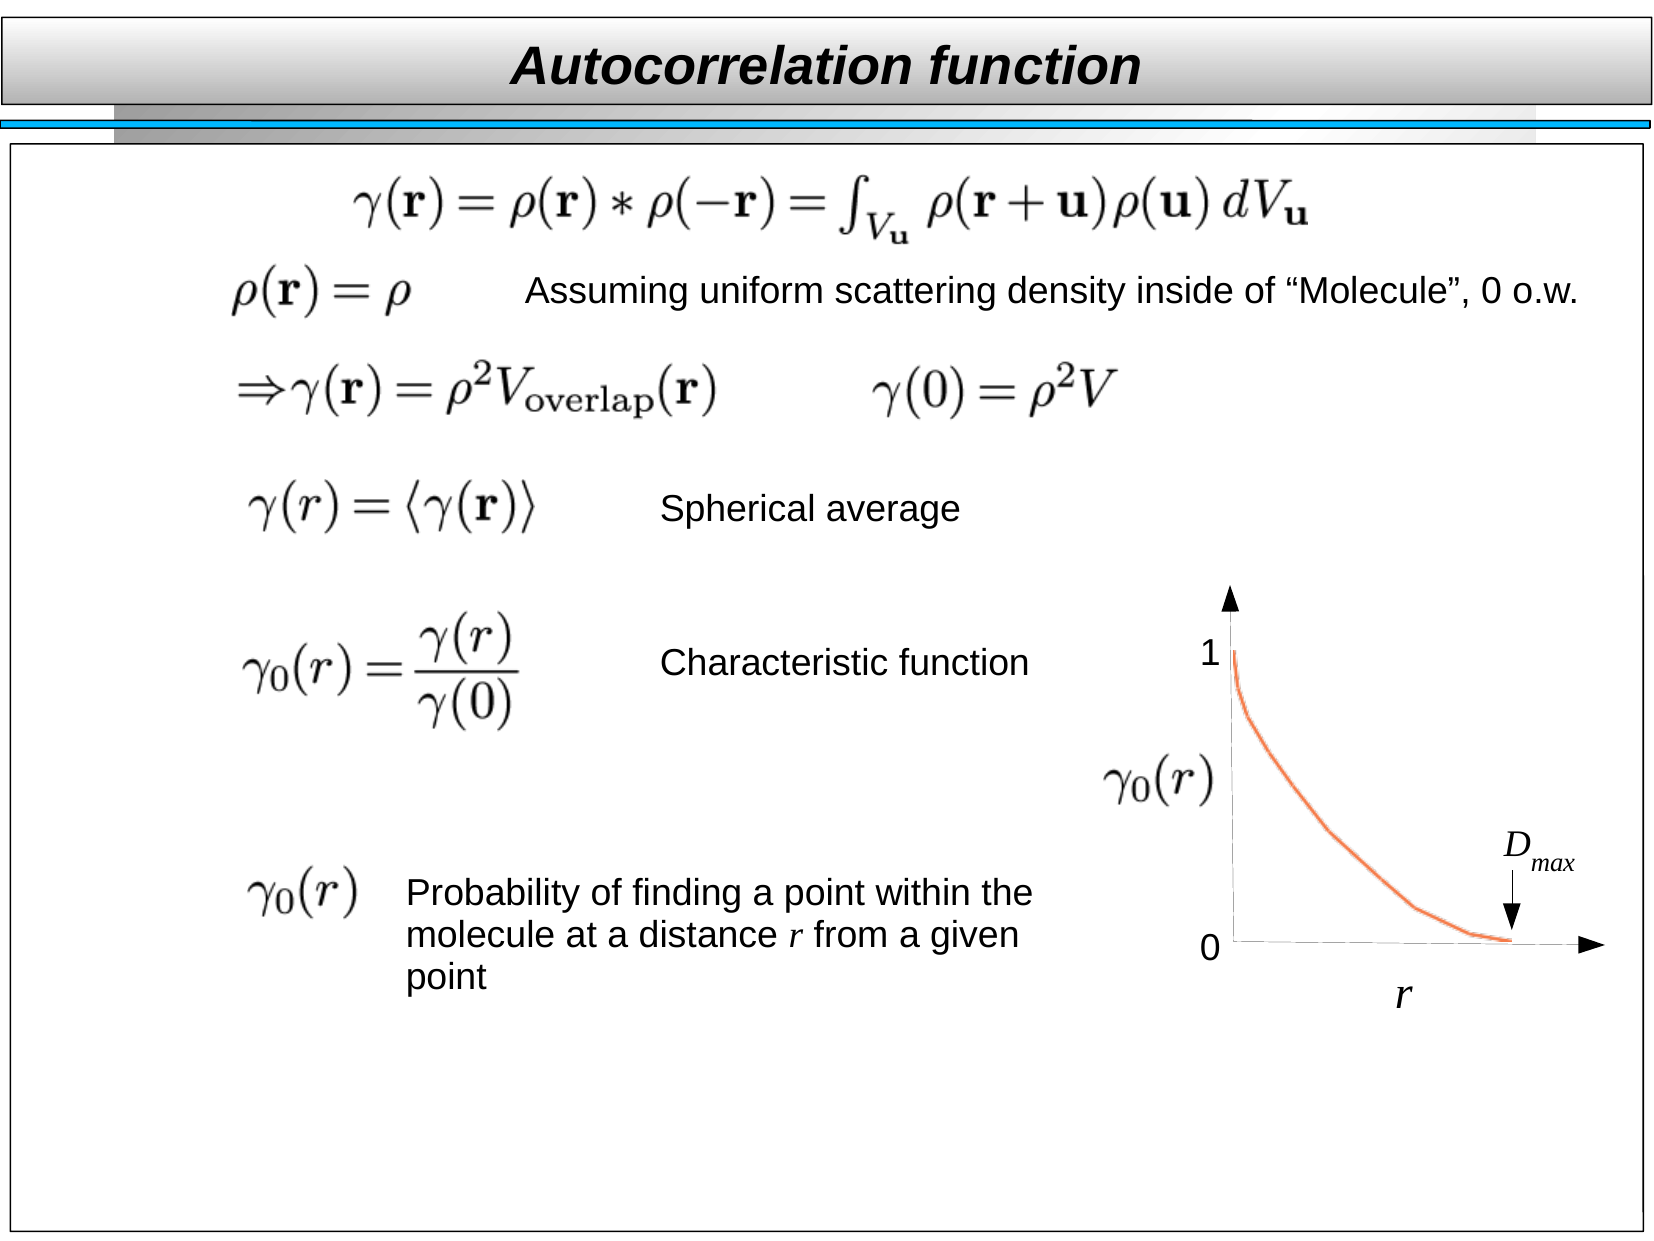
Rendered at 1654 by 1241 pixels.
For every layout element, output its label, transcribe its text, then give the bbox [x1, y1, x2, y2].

picture [872, 343, 1203, 446]
text_box r [1380, 960, 1428, 1026]
text_box Characteristic function [645, 633, 1045, 691]
picture [242, 584, 529, 732]
picture [1233, 650, 1512, 942]
text_box Autocorrelation function [1, 17, 1652, 105]
picture [231, 174, 1308, 329]
picture [247, 837, 361, 946]
text_box 0 [1185, 919, 1236, 977]
picture [248, 479, 535, 554]
text_box Dmax [1489, 808, 1591, 886]
text_box [0, 120, 1651, 129]
picture [236, 330, 751, 448]
text_box 1 [1185, 624, 1236, 681]
text_box Probability of finding a point within the molecule at a distance r from a given point [391, 863, 1096, 1005]
picture [1103, 725, 1217, 833]
text_box Assuming uniform scattering density inside of “Molecule”, 0 o.w. [510, 262, 1595, 320]
text_box Spherical average [645, 480, 976, 537]
